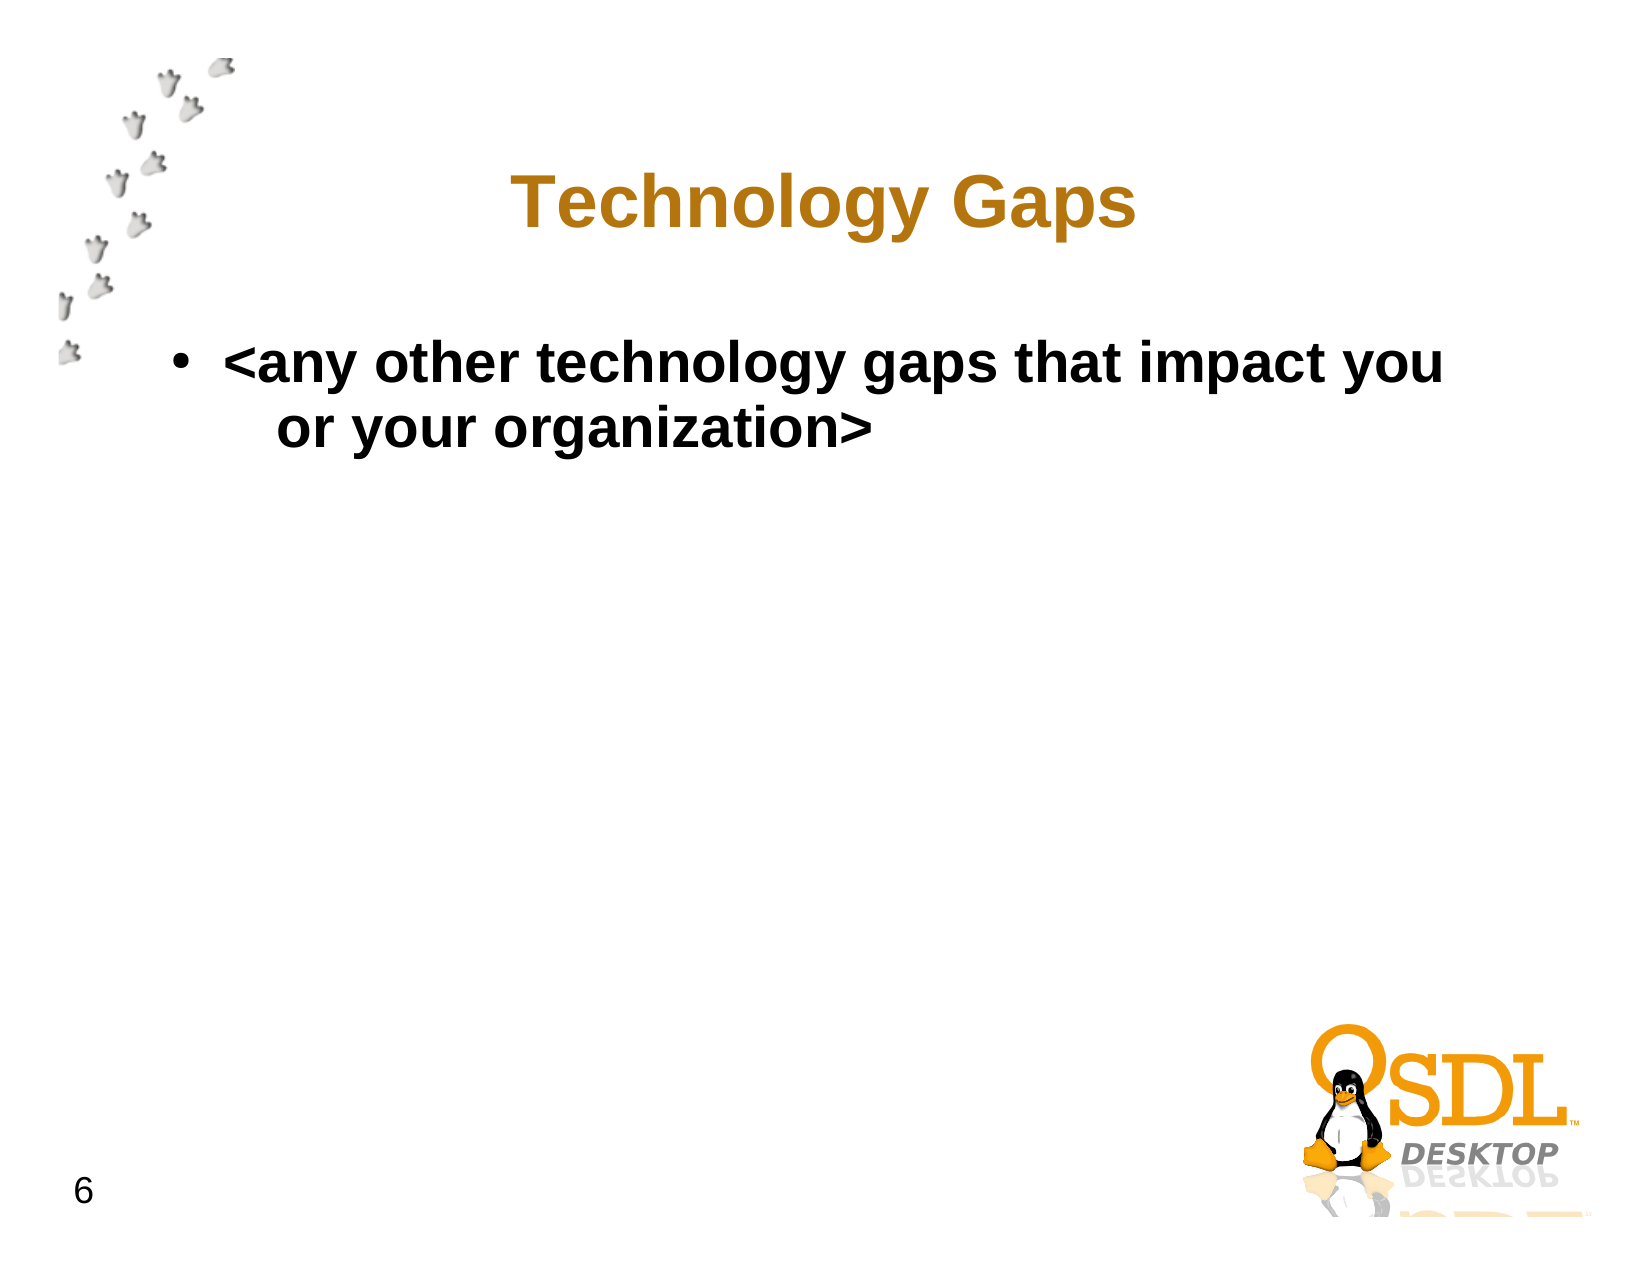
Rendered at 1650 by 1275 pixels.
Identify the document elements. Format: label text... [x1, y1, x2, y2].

list <any other technology gaps that impact you or your organization> [135, 329, 1515, 1094]
title Technology Gaps [135, 104, 1515, 299]
picture [1303, 1024, 1592, 1217]
picture [58, 58, 235, 430]
